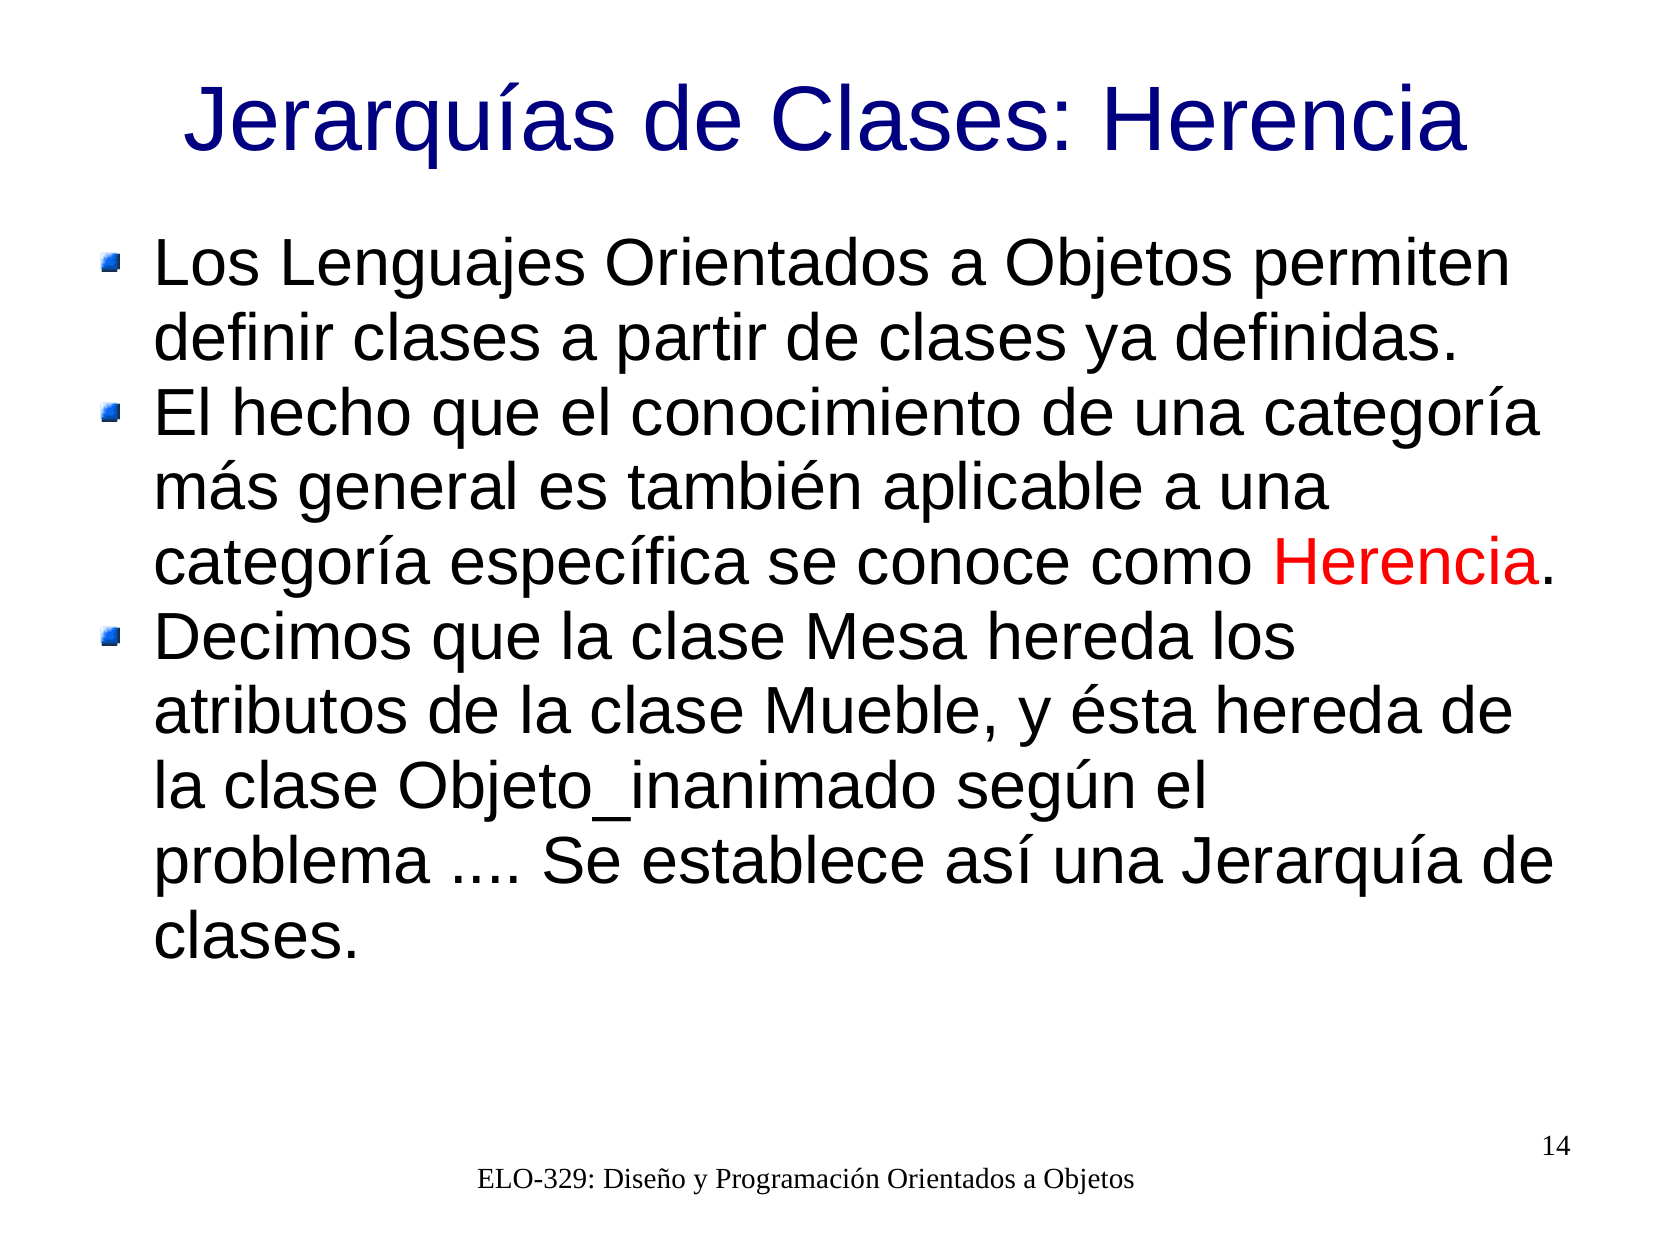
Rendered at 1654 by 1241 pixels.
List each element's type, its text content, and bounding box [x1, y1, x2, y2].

list Los Lenguajes Orientados a Objetos permiten definir clases a partir de clases ya definidas. El hecho que el conocimiento de una categoría más general es también aplicable a una categoría específica se conoce como Herencia. Decimos que la clase Mesa hereda los atributos de la clase Mueble, y ésta hereda de la clase Objeto_inanimado según el problema .... Se establece así una Jerarquía de clases. [82, 225, 1571, 1126]
title Jerarquías de Clases: Herencia [82, 49, 1571, 188]
